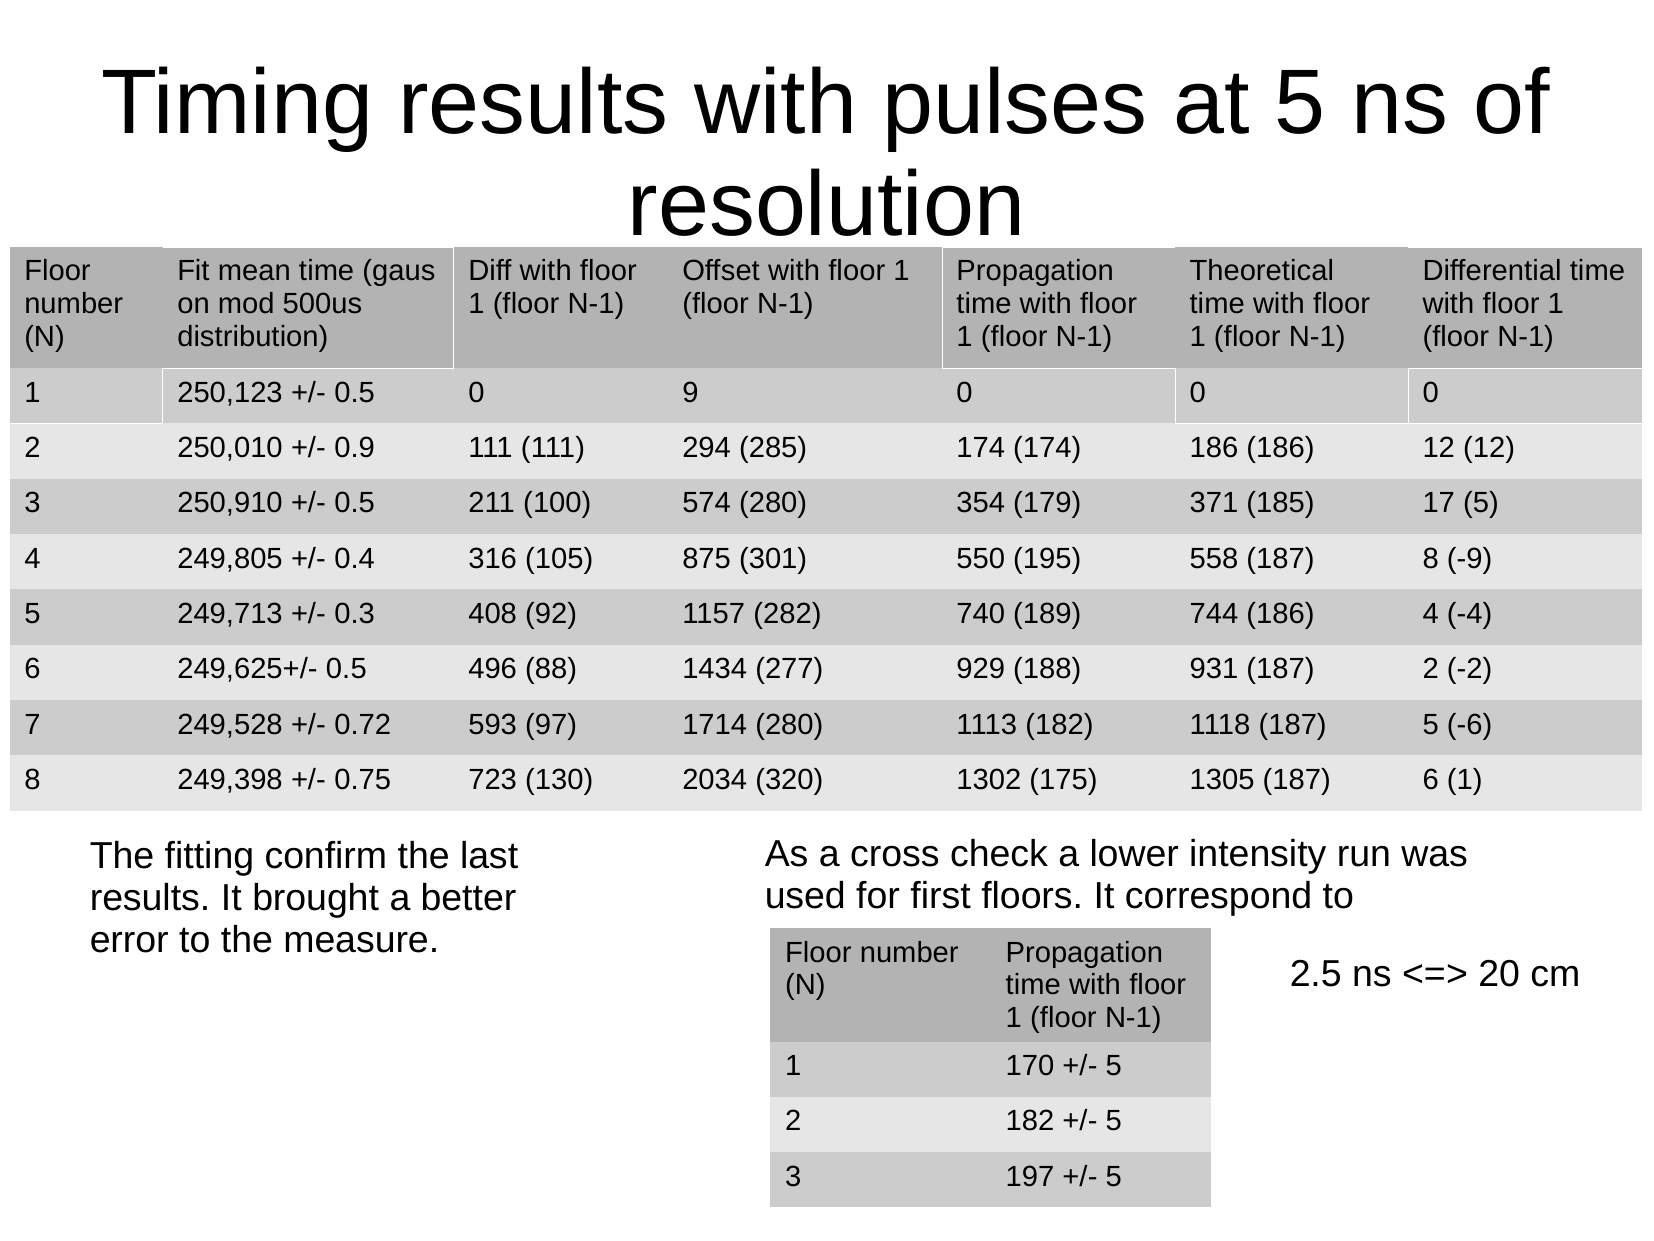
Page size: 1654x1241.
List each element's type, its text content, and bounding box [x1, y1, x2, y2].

table_header Propagation time with floor 1 (floor N-1) [991, 928, 1211, 1042]
table_cell 249,528 +/- 0.72 [163, 700, 454, 755]
table_header Theoretical time with floor 1 (floor N-1) [1175, 247, 1408, 368]
table_cell 249,398 +/- 0.75 [163, 755, 454, 811]
table_header Floor number (N) [770, 928, 991, 1042]
table_cell 1 [770, 1042, 991, 1097]
table_cell 354 (179) [942, 479, 1175, 534]
table_cell 6 (1) [1408, 755, 1642, 811]
table_cell 249,713 +/- 0.3 [163, 589, 454, 645]
table_cell 316 (105) [454, 534, 667, 589]
table_cell 250,123 +/- 0.5 [163, 369, 454, 423]
table_cell 1113 (182) [942, 700, 1175, 755]
table_header Fit mean time (gaus on mod 500us distribution) [163, 248, 453, 368]
table_header Floor number (N) [10, 247, 163, 368]
table_cell 249,805 +/- 0.4 [163, 534, 454, 589]
table_cell 211 (100) [454, 479, 667, 534]
table_cell 5 [10, 589, 163, 645]
table_cell 1302 (175) [942, 755, 1175, 811]
table_cell 0 [454, 368, 667, 423]
table_header Differential time with floor 1 (floor N-1) [1408, 248, 1642, 368]
table_cell 1157 (282) [667, 589, 942, 645]
table_cell 4 [10, 534, 163, 589]
table_cell 740 (189) [942, 589, 1175, 645]
table_cell 0 [942, 369, 1175, 423]
table_cell 496 (88) [454, 645, 667, 700]
table_cell 744 (186) [1175, 589, 1408, 645]
table_cell 558 (187) [1175, 534, 1408, 589]
table_cell 1 [10, 368, 162, 423]
table_cell 875 (301) [667, 534, 942, 589]
table_cell 9 [667, 368, 942, 423]
table_cell 249,625+/- 0.5 [163, 645, 454, 700]
table_cell 8 [10, 755, 163, 811]
text_box As a cross check a lower intensity run was used for first floors. It correspond to [750, 825, 1486, 924]
table_cell 1118 (187) [1175, 700, 1408, 755]
table_cell 12 (12) [1408, 424, 1642, 479]
table_cell 0 [1409, 369, 1642, 423]
title Timing results with pulses at 5 ns of resolution [82, 49, 1571, 247]
table_cell 929 (188) [942, 645, 1175, 700]
table_cell 8 (-9) [1408, 534, 1642, 589]
table_cell 5 (-6) [1408, 700, 1642, 755]
table_cell 723 (130) [454, 755, 667, 811]
table_header Offset with floor 1 (floor N-1) [667, 247, 942, 368]
table_cell 17 (5) [1408, 479, 1642, 534]
table_cell 6 [10, 645, 163, 700]
table_header Propagation time with floor 1 (floor N-1) [943, 248, 1175, 368]
table_cell 294 (285) [667, 423, 942, 479]
table_cell 3 [770, 1152, 991, 1207]
table_cell 197 +/- 5 [991, 1152, 1211, 1207]
table_cell 1714 (280) [667, 700, 942, 755]
table_header Diff with floor 1 (floor N-1) [454, 247, 667, 368]
table_cell 593 (97) [454, 700, 667, 755]
table_cell 1305 (187) [1175, 755, 1408, 811]
table_cell 4 (-4) [1408, 589, 1642, 645]
table_cell 0 [1176, 368, 1408, 423]
text_box 2.5 ns <=> 20 cm [1275, 945, 1606, 1002]
table_cell 111 (111) [454, 423, 667, 479]
table_cell 408 (92) [454, 589, 667, 645]
table_cell 2034 (320) [667, 755, 942, 811]
text_box The fitting confirm the last results. It brought a better error to the measure. [75, 827, 586, 969]
table_cell 186 (186) [1175, 424, 1408, 479]
table_cell 174 (174) [942, 423, 1175, 479]
table_cell 250,910 +/- 0.5 [163, 479, 454, 534]
table_cell 170 +/- 5 [991, 1042, 1211, 1097]
table_cell 2 [770, 1097, 991, 1152]
table_cell 7 [10, 700, 163, 755]
table_cell 3 [10, 479, 163, 534]
table_cell 2 [10, 424, 163, 479]
table_cell 2 (-2) [1408, 645, 1642, 700]
table_cell 931 (187) [1175, 645, 1408, 700]
table_cell 1434 (277) [667, 645, 942, 700]
table_cell 182 +/- 5 [991, 1097, 1211, 1152]
table_cell 550 (195) [942, 534, 1175, 589]
table_cell 574 (280) [667, 479, 942, 534]
table_cell 250,010 +/- 0.9 [163, 423, 454, 479]
table_cell 371 (185) [1175, 479, 1408, 534]
